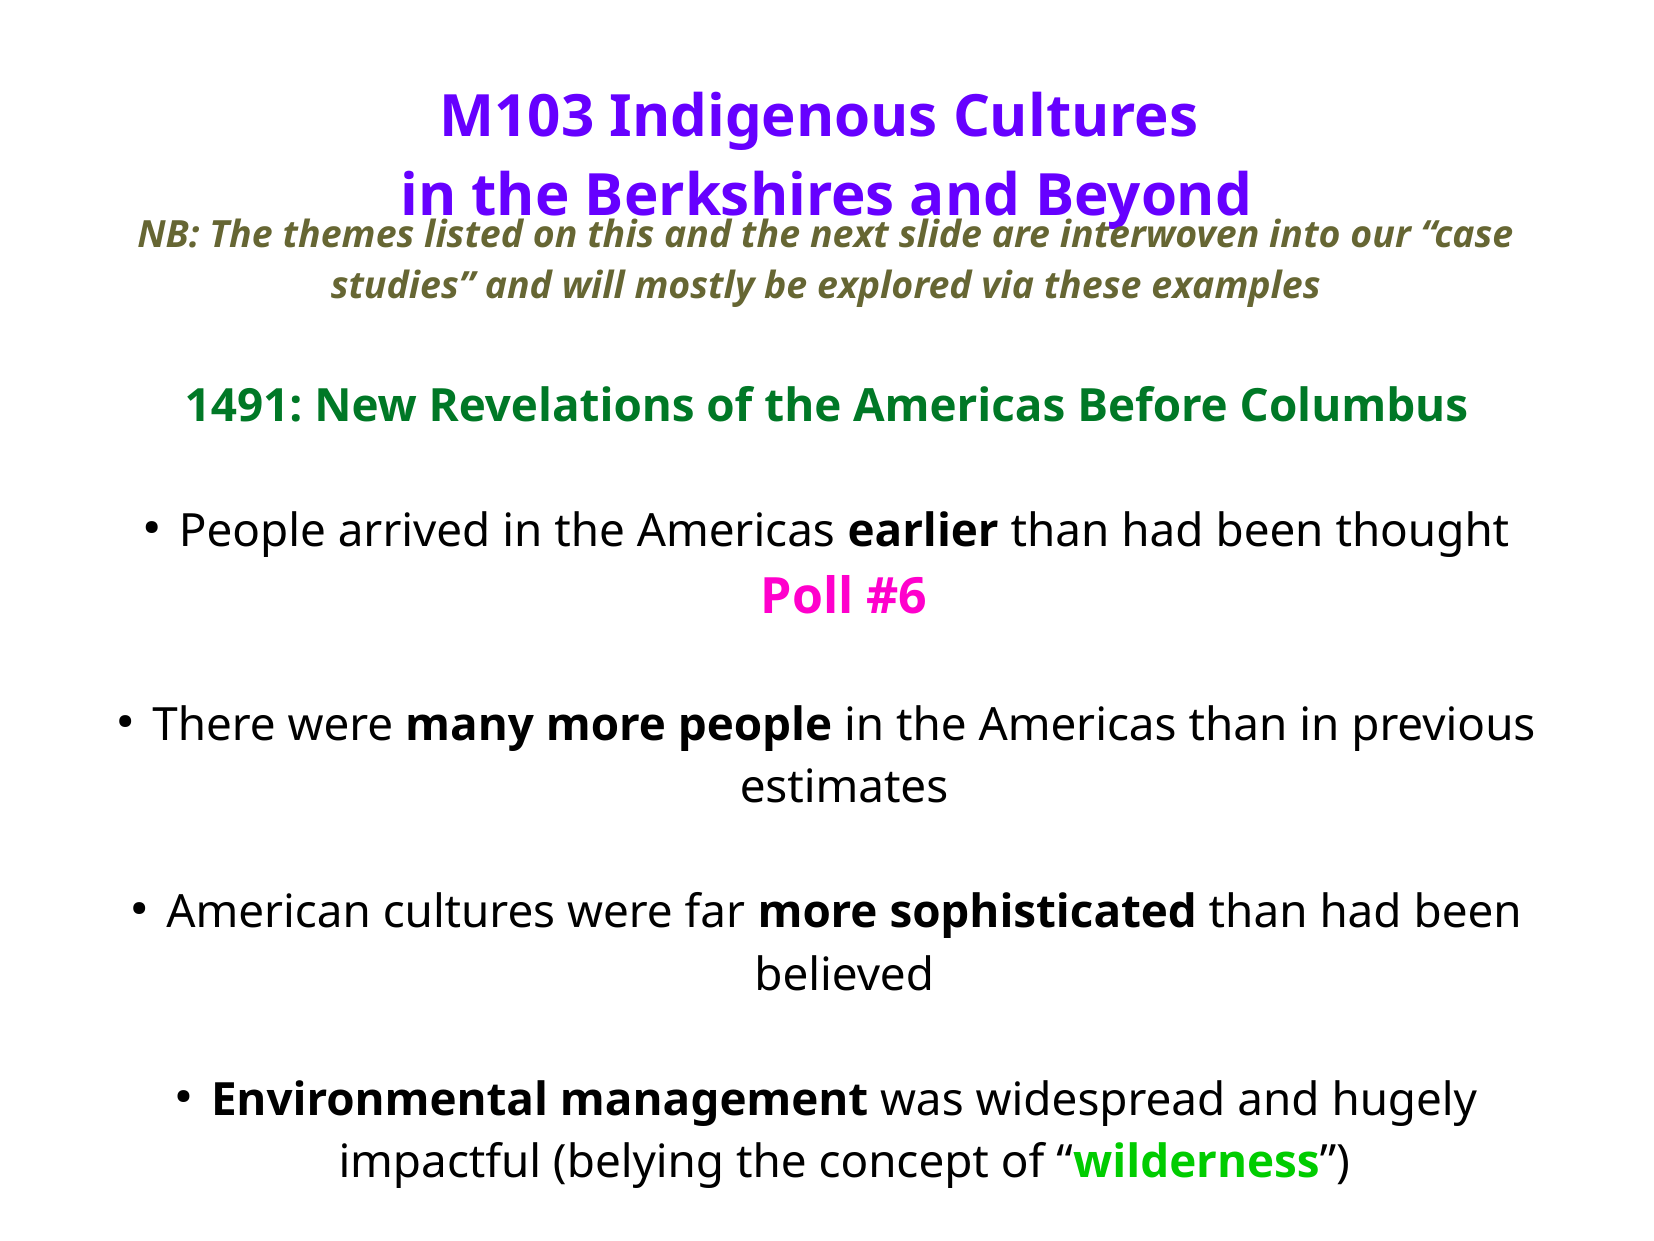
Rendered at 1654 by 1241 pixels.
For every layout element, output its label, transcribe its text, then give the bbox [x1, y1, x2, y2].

title M103 Indigenous Cultures in the Berkshires and Beyond [82, 49, 1571, 257]
subtitle NB: The themes listed on this and the next slide are interwoven into our “case studies” and will mostly be explored via these examples 1491: New Revelations of the Americas Before Columbus People arrived in the Americas earlier than had been thought Poll #6 There were many more people in the Americas than in previous estimates American cultures were far more sophisticated than had been believed Environmental management was widespread and hugely impactful (belying the concept of “wilderness”) [82, 264, 1571, 1135]
